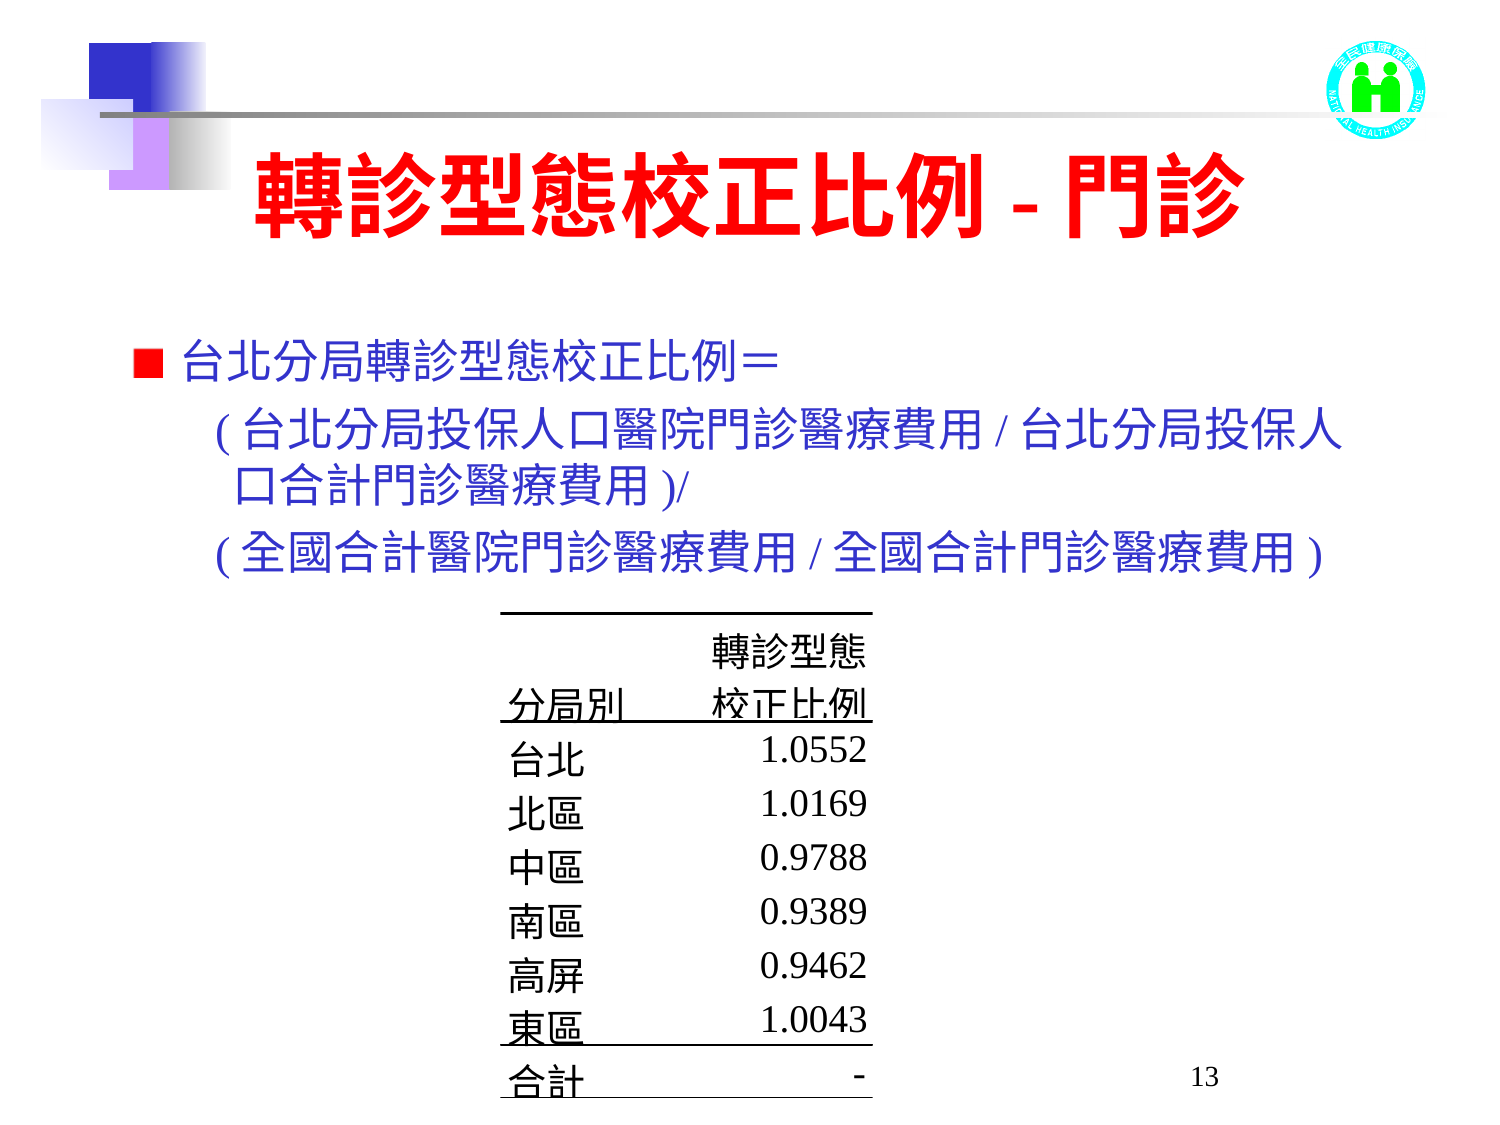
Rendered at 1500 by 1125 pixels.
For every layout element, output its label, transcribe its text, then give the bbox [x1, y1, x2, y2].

title 轉診型態校正比例-門診 [112, 99, 1388, 288]
chart [500, 612, 875, 1101]
text_box [1175, 1050, 1488, 1125]
list 台北分局轉診型態校正比例＝ (台北分局投保人口醫院門診醫療費用/台北分局投保人口合計門診醫療費用)/ (全國合計醫院門診醫療費用/全國合計門診醫療費用) [112, 324, 1388, 625]
